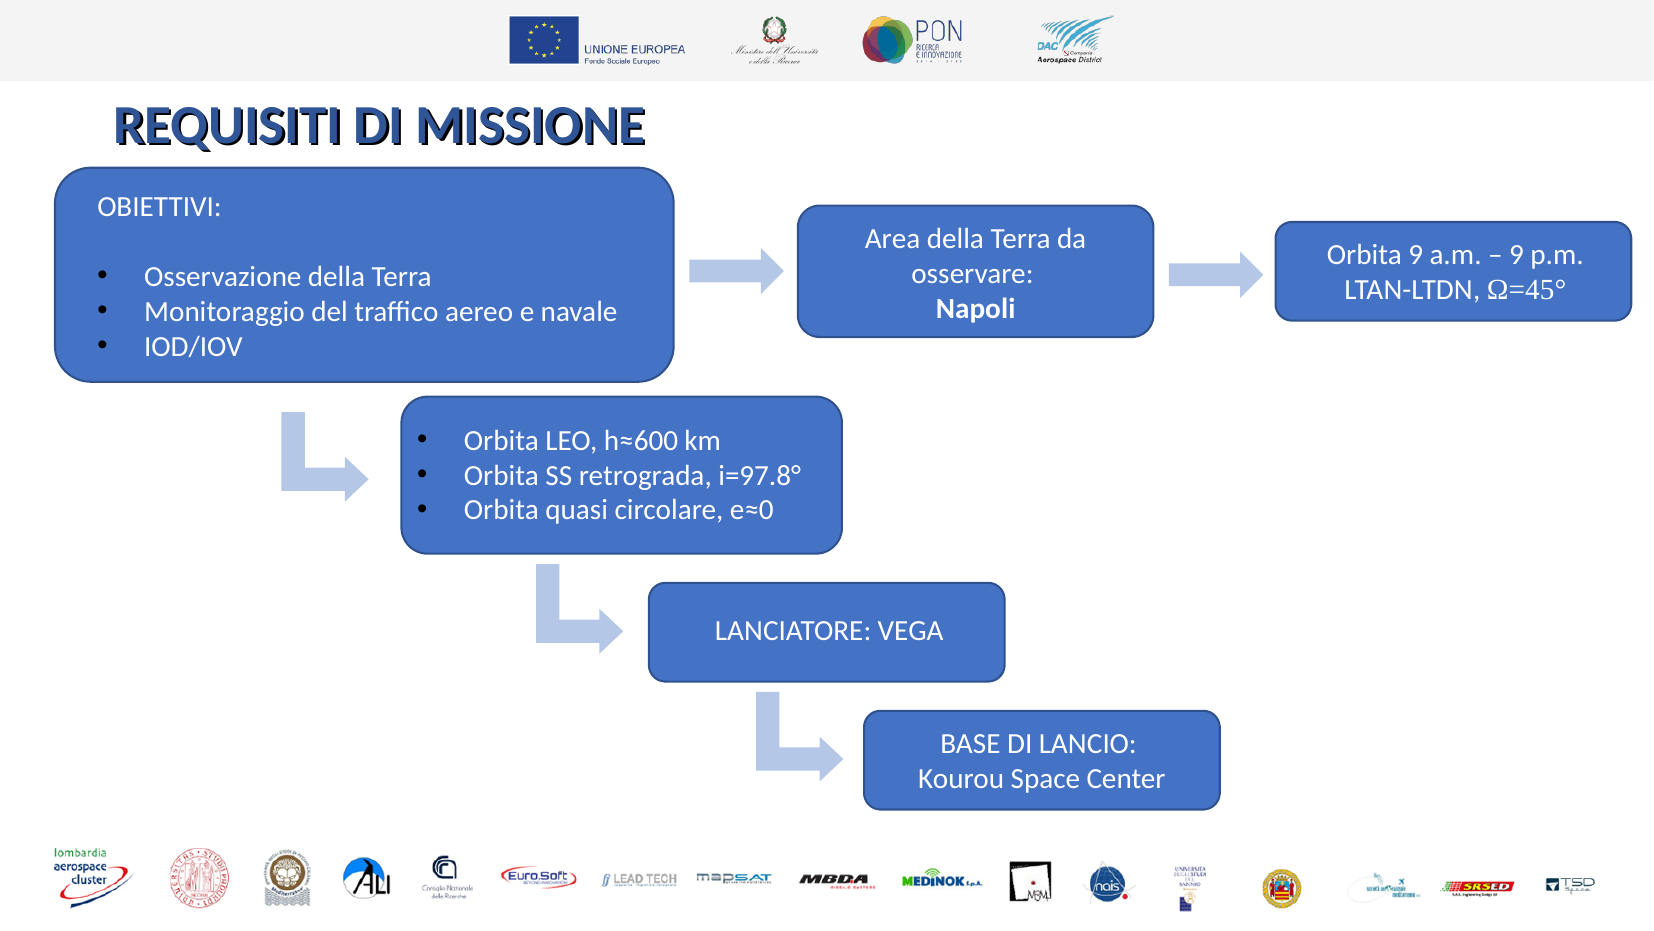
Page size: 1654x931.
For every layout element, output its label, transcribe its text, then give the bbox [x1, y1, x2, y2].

text_box OBIETTIVI: Osservazione della Terra Monitoraggio del traffico aereo e navale IOD/IOV [82, 179, 653, 372]
text_box [403, 396, 841, 413]
picture [0, 0, 1654, 81]
text_box LANCIATORE: VEGA [700, 603, 1029, 655]
text_box [757, 693, 842, 779]
text_box [1278, 314, 1628, 321]
picture [54, 848, 1595, 931]
text_box BASE DI LANCIO: Kourou Space Center [877, 717, 1207, 804]
text_box [690, 250, 783, 292]
text_box [797, 205, 1154, 338]
text_box Orbita 9 a.m. – 9 p.m. LTAN-LTDN, Ω=45° [1277, 228, 1634, 314]
text_box REQUISITI DI MISSIONE [98, 80, 1654, 163]
text_box [54, 167, 674, 382]
text_box [864, 710, 1220, 810]
text_box [402, 535, 841, 554]
text_box [648, 582, 1005, 682]
text_box [1169, 254, 1262, 296]
text_box Area della Terra da osservare: Napoli [811, 212, 1140, 334]
text_box [537, 565, 622, 652]
text_box [1279, 221, 1628, 228]
text_box [282, 413, 368, 500]
text_box Orbita LEO, h≈600 km Orbita SS retrograda, i=97.8° Orbita quasi circolare, e≈0 [402, 413, 865, 535]
